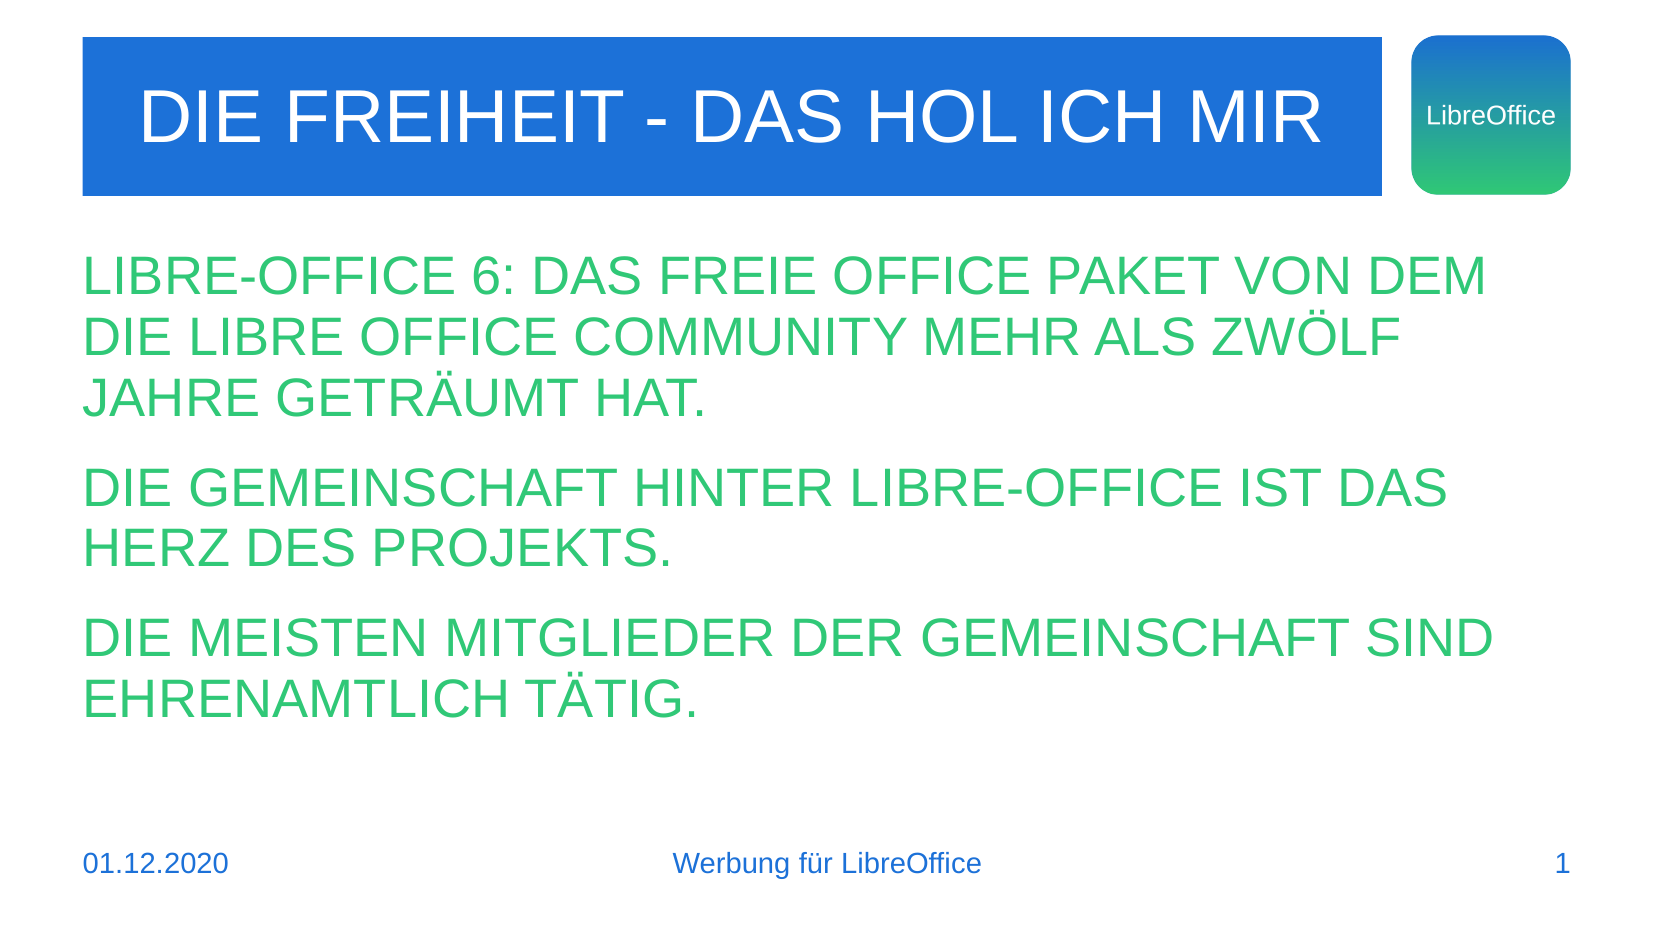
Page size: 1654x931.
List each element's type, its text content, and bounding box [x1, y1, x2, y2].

list LIBRE-OFFICE 6: DAS FREIE OFFICE PAKET VON DEM DIE LIBRE OFFICE COMMUNITY MEHR ALS ZWÖLF JAHRE GETRÄUMT HAT. DIE GEMEINSCHAFT HINTER LIBRE-OFFICE IST DAS HERZ DES PROJEKTS. DIE MEISTEN MITGLIEDER DER GEMEINSCHAFT SIND EHRENAMTLICH TÄTIG. [82, 217, 1571, 758]
picture [1411, 35, 1571, 195]
title DIE FREIHEIT - DAS HOL ICH MIR [82, 37, 1382, 196]
